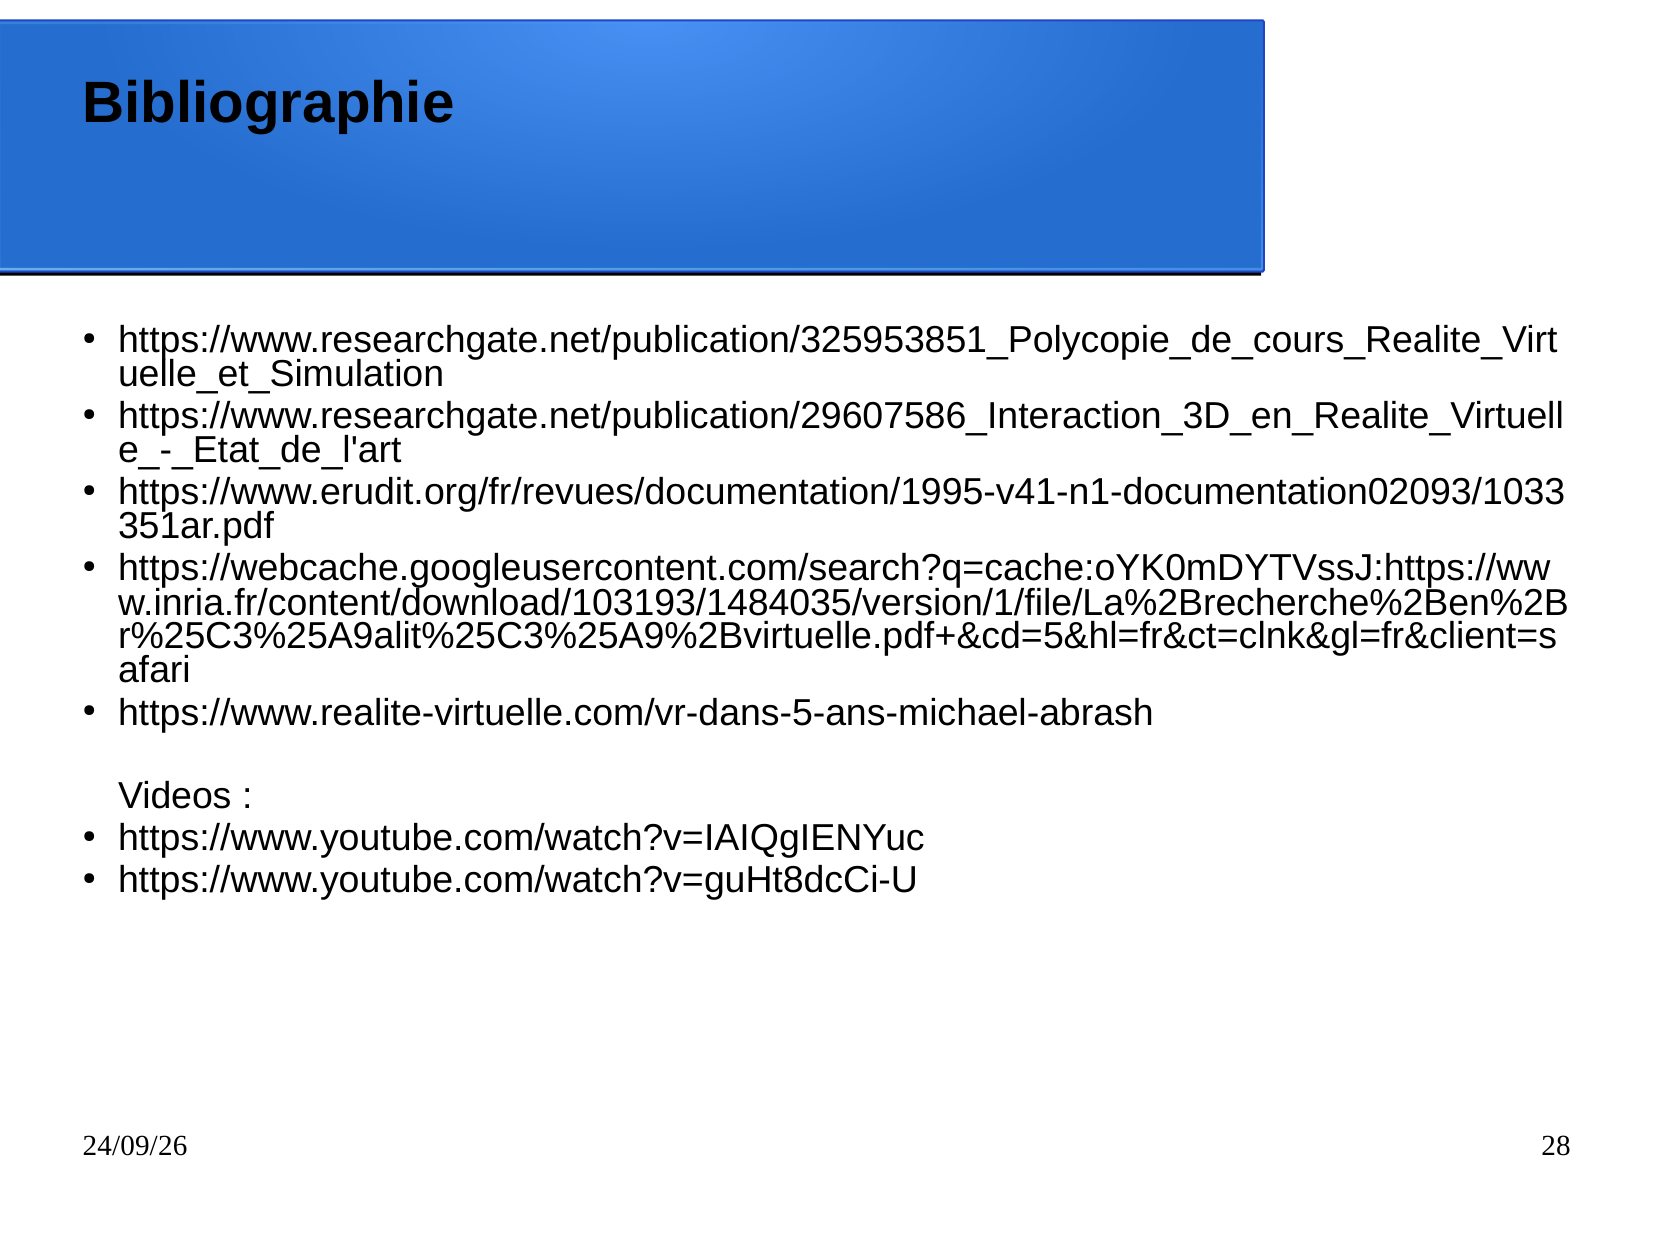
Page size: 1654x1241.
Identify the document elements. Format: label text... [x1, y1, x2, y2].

title Bibliographie [82, 69, 1264, 238]
subtitle https://www.researchgate.net/publication/325953851_Polycopie_de_cours_Realite_Virtuelle_et_Simulation https://www.researchgate.net/publication/29607586_Interaction_3D_en_Realite_Virtuelle_-_Etat_de_l'art https://www.erudit.org/fr/revues/documentation/1995-v41-n1-documentation02093/1033351ar.pdf https://webcache.googleusercontent.com/search?q=cache:oYK0mDYTVssJ:https://www.inria.fr/content/download/103193/1484035/version/1/file/La%2Brecherche%2Ben%2Br%25C3%25A9alit%25C3%25A9%2Bvirtuelle.pdf+&cd=5&hl=fr&ct=clnk&gl=fr&client=safari https://www.realite-virtuelle.com/vr-dans-5-ans-michael-abrash Videos : https://www.youtube.com/watch?v=IAIQgIENYuc https://www.youtube.com/watch?v=guHt8dcCi-U [82, 318, 1571, 1241]
